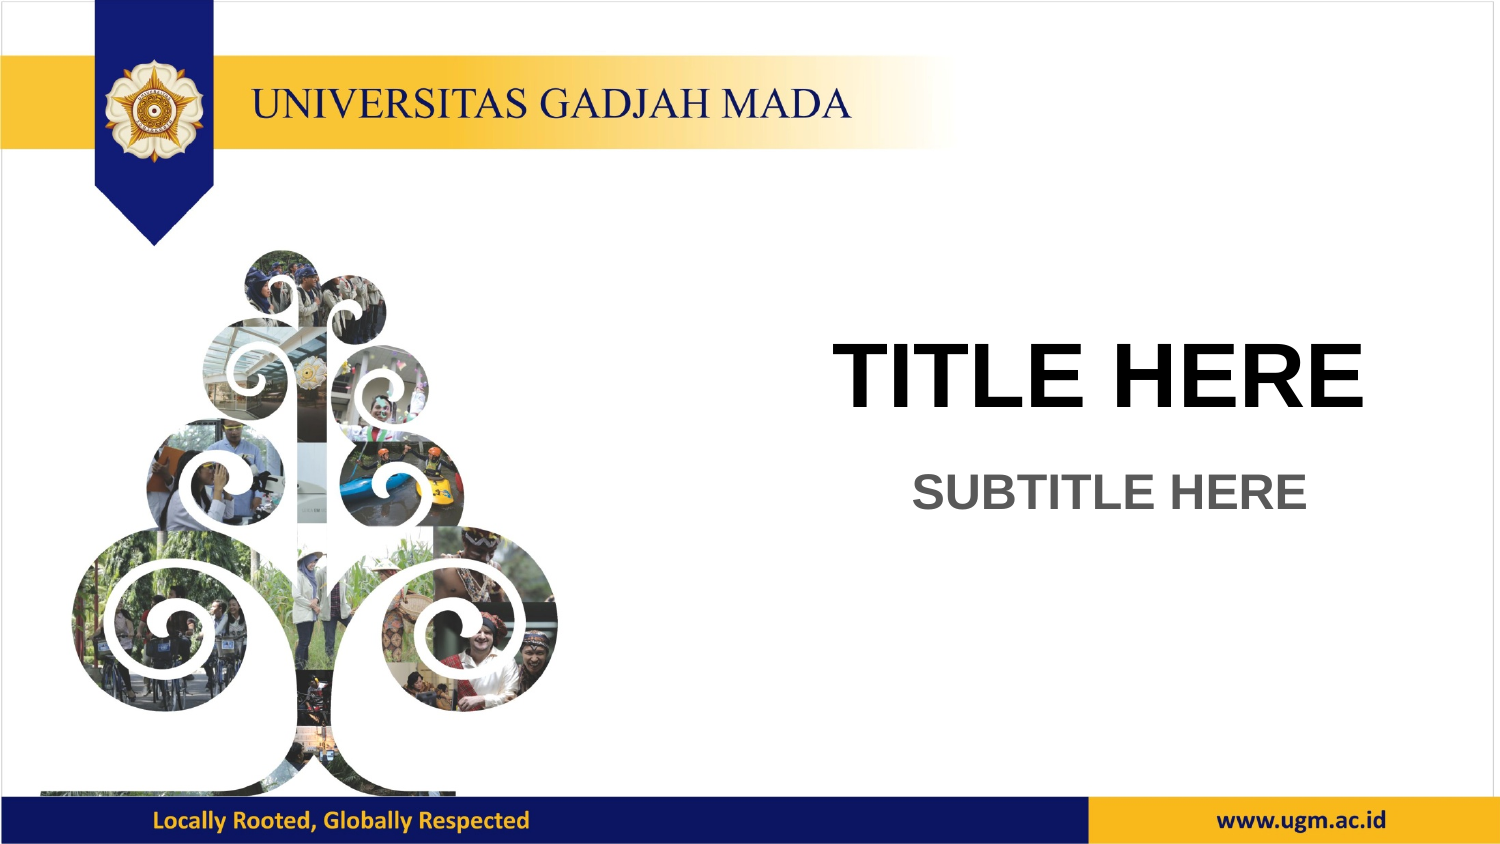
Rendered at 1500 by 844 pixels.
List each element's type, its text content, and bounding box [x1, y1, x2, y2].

picture [0, 0, 1500, 844]
text_box TITLE HERE [724, 308, 1475, 434]
text_box SUBTITLE HERE [784, 452, 1435, 528]
